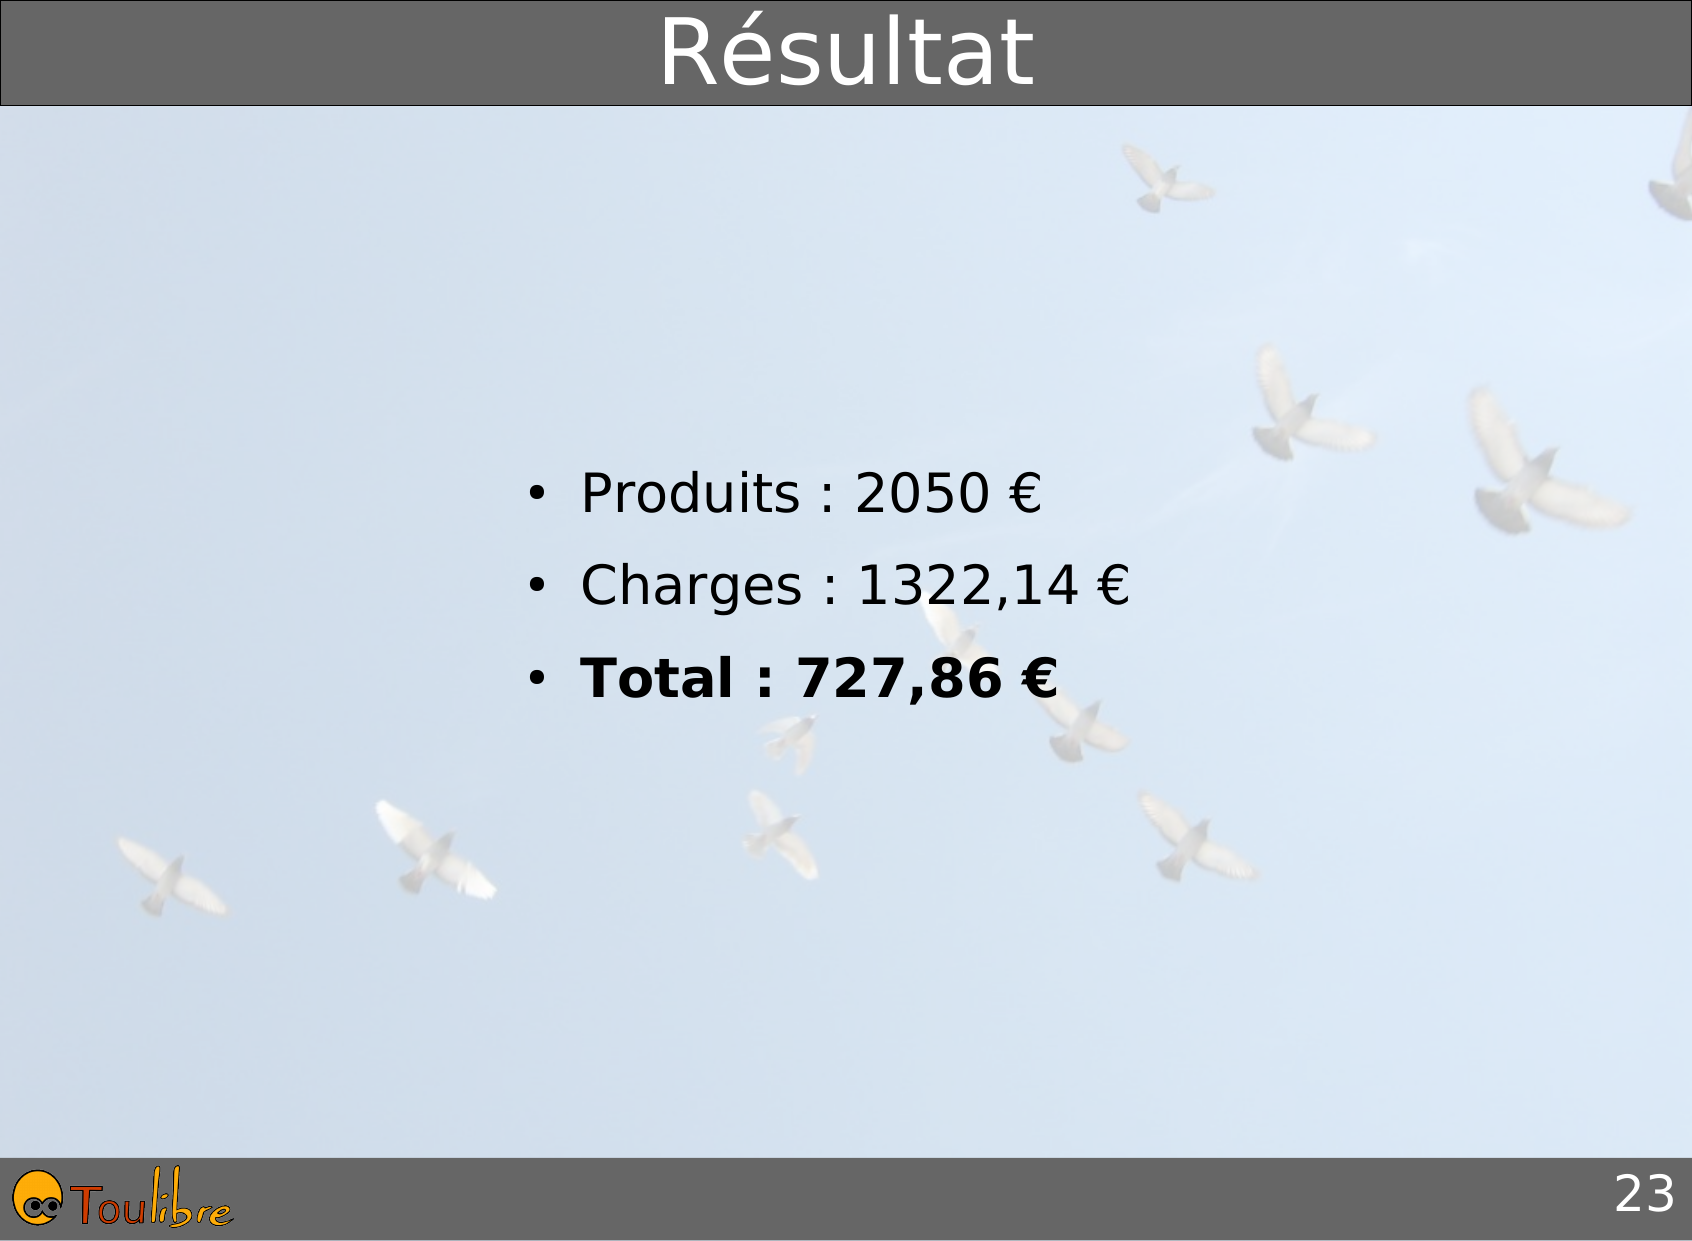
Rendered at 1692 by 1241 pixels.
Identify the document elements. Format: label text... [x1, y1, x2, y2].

picture [12, 1165, 234, 1228]
title Résultat [0, 0, 1692, 107]
list Produits : 2050 € Charges : 1322,14 € Total : 727,86 € [509, 462, 1297, 767]
